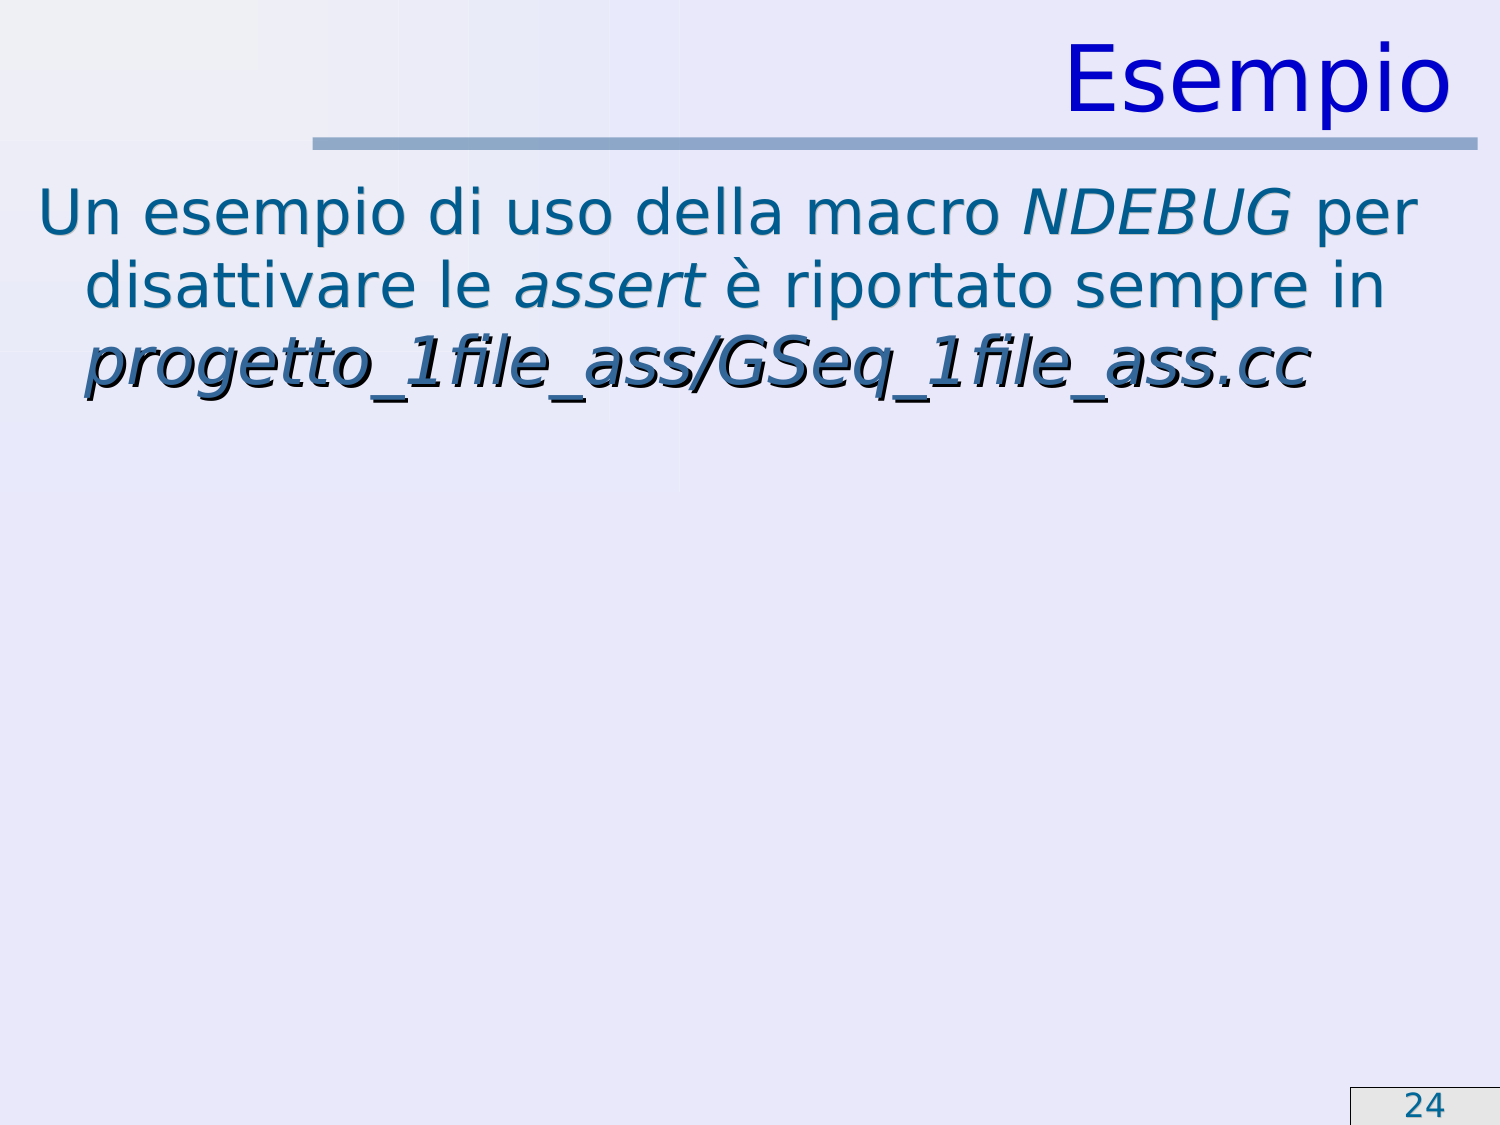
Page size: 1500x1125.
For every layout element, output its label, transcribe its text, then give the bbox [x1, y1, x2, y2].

text_box Un esempio di uso della macro NDEBUG per disattivare le assert è riportato sempre in progetto_1file_ass/GSeq_1file_ass.cc [37, 176, 1463, 751]
title Esempio [0, 0, 1470, 141]
